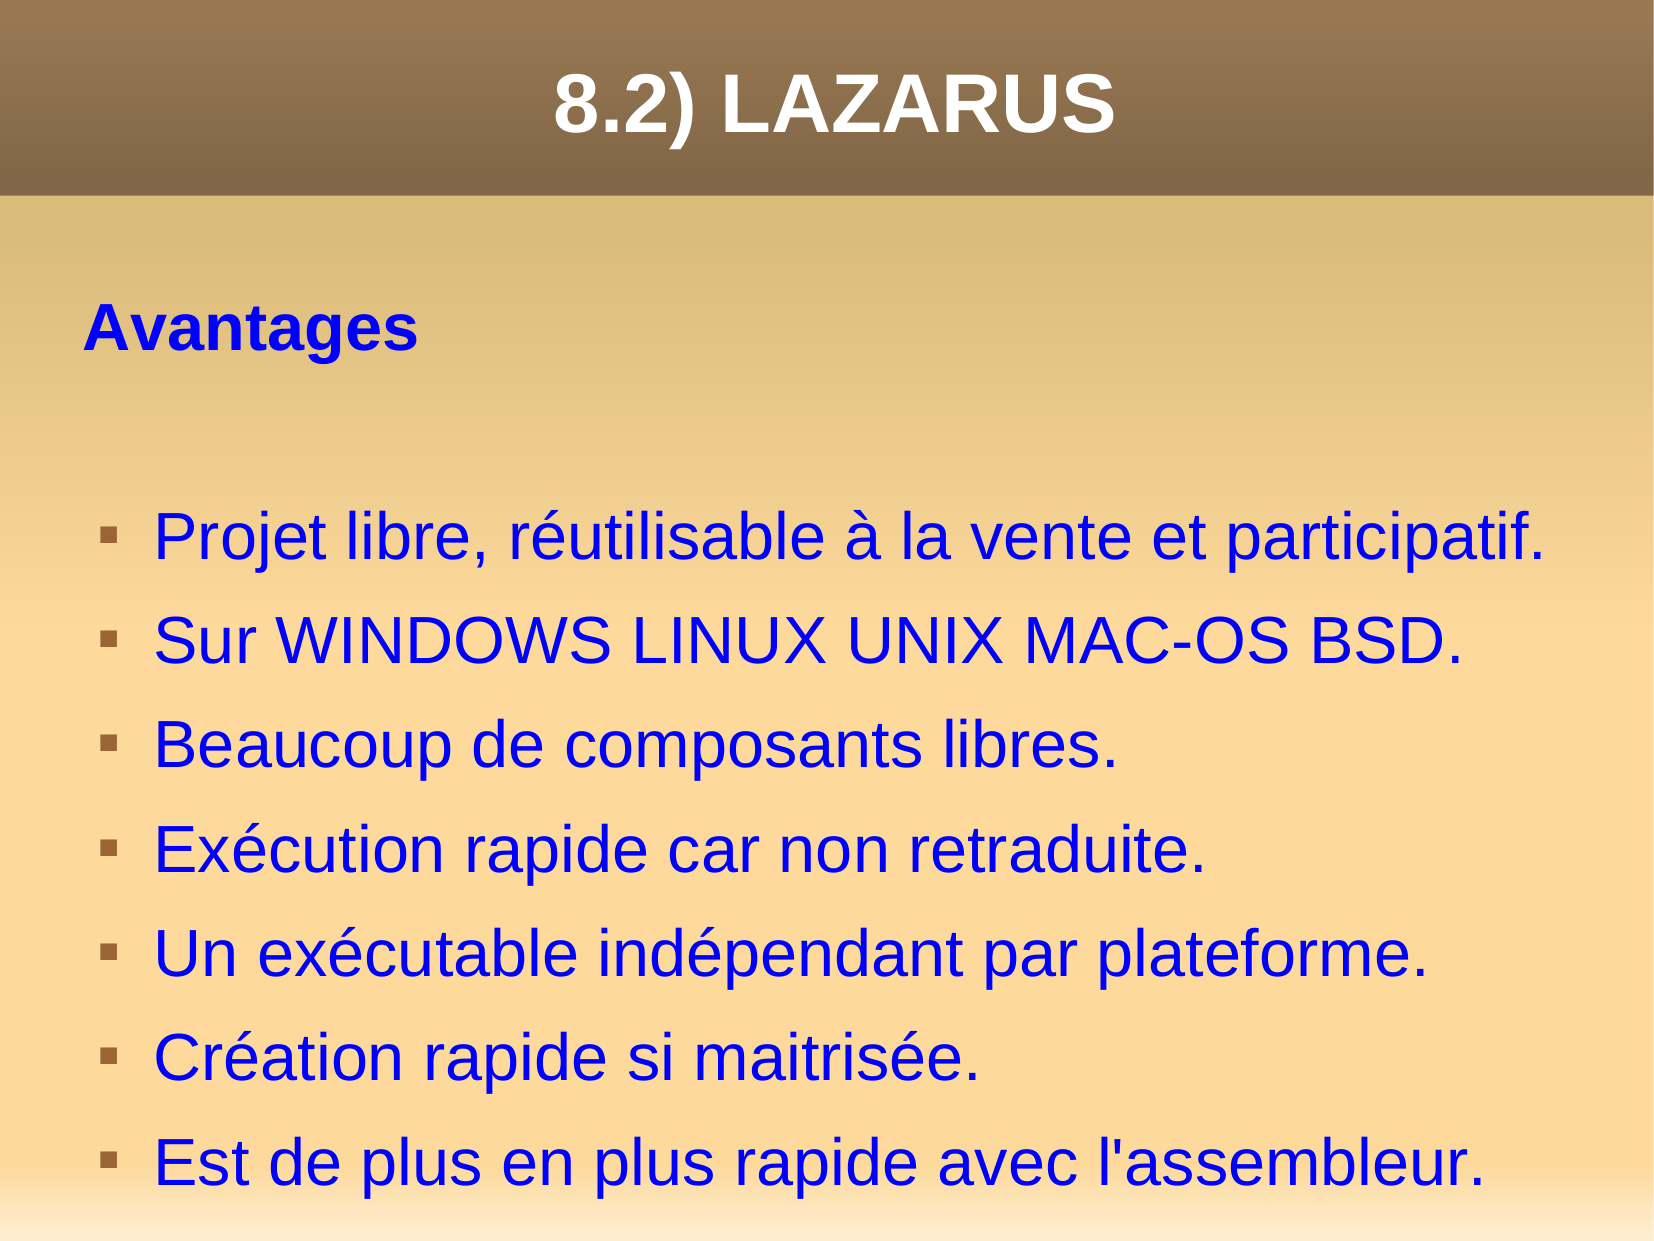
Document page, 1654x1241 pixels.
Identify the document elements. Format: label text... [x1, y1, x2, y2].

title 8.2) LAZARUS [76, 0, 1565, 208]
list Avantages Projet libre, réutilisable à la vente et participatif. Sur WINDOWS LINUX UNIX MAC-OS BSD. Beaucoup de composants libres. Exécution rapide car non retraduite. Un exécutable indépendant par plateforme. Création rapide si maitrisée. Est de plus en plus rapide avec l'assembleur. [82, 290, 1571, 1200]
picture [0, 0, 1654, 1241]
